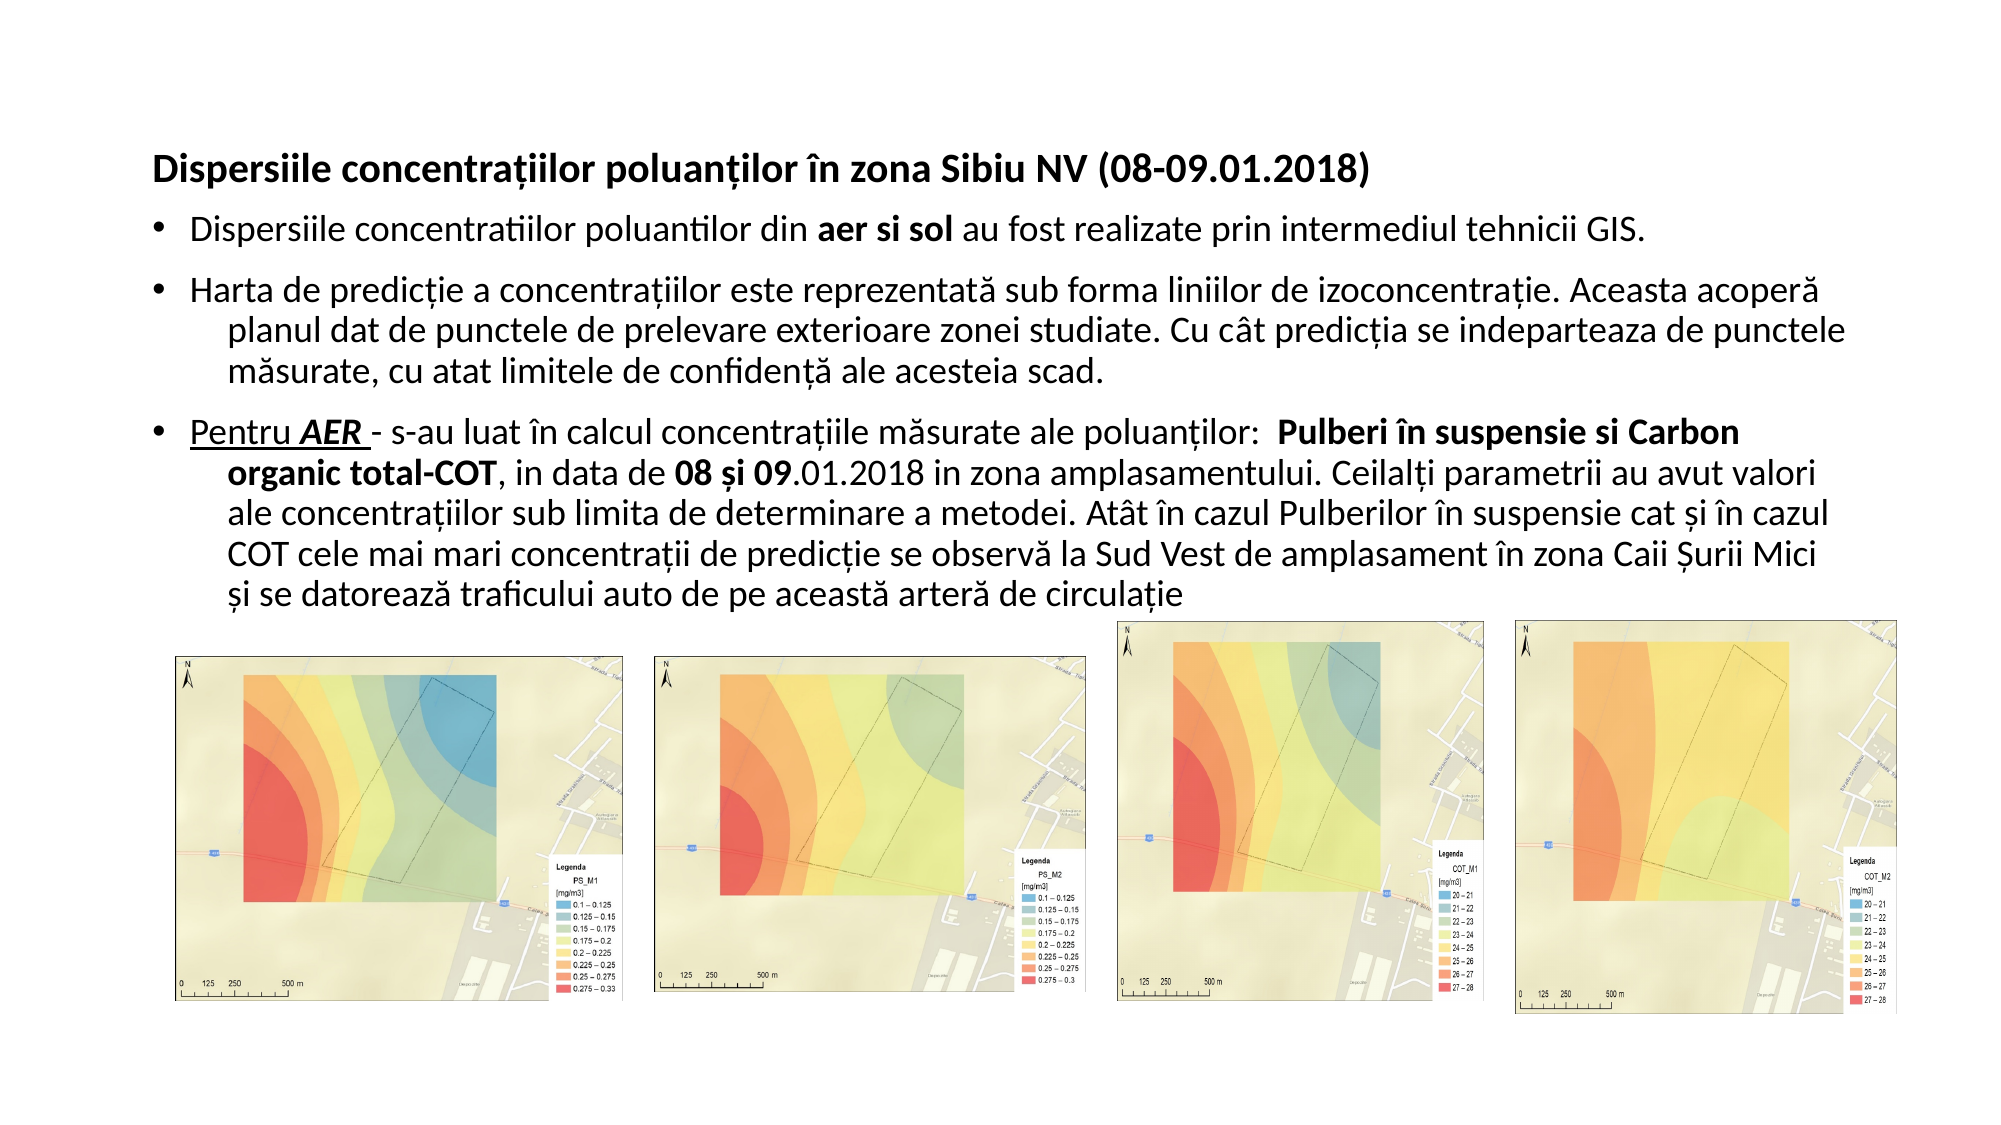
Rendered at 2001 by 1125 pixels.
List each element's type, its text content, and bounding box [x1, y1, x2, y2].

picture [1117, 621, 1484, 1001]
title Dispersiile concentrațiilor poluanților în zona Sibiu NV (08-09.01.2018) [137, 59, 1863, 201]
list Dispersiile concentratiilor poluantilor din aer si sol au fost realizate prin intermediul tehnicii GIS. Harta de predicție a concentrațiilor este reprezentată sub forma liniilor de izoconcentrație. Aceasta acoperă planul dat de punctele de prelevare exterioare zonei studiate. Cu cât predicția se indeparteaza de punctele măsurate, cu atat limitele de confidență ale acesteia scad. Pentru AER - s-au luat în calcul concentrațiile măsurate ale poluanților: Pulberi în suspensie si Carbon organic total-COT, in data de 08 și 09.01.2018 in zona amplasamentului. Ceilalți parametrii au avut valori ale concentrațiilor sub limita de determinare a metodei. Atât în cazul Pulberilor în suspensie cat și în cazul COT cele mai mari concentrații de predicție se observă la Sud Vest de amplasament în zona Caii Șurii Mici și se datorează traficului auto de pe această arteră de circulație [137, 201, 1863, 1014]
picture [175, 656, 623, 1001]
picture [654, 656, 1086, 992]
picture [1515, 620, 1897, 1014]
